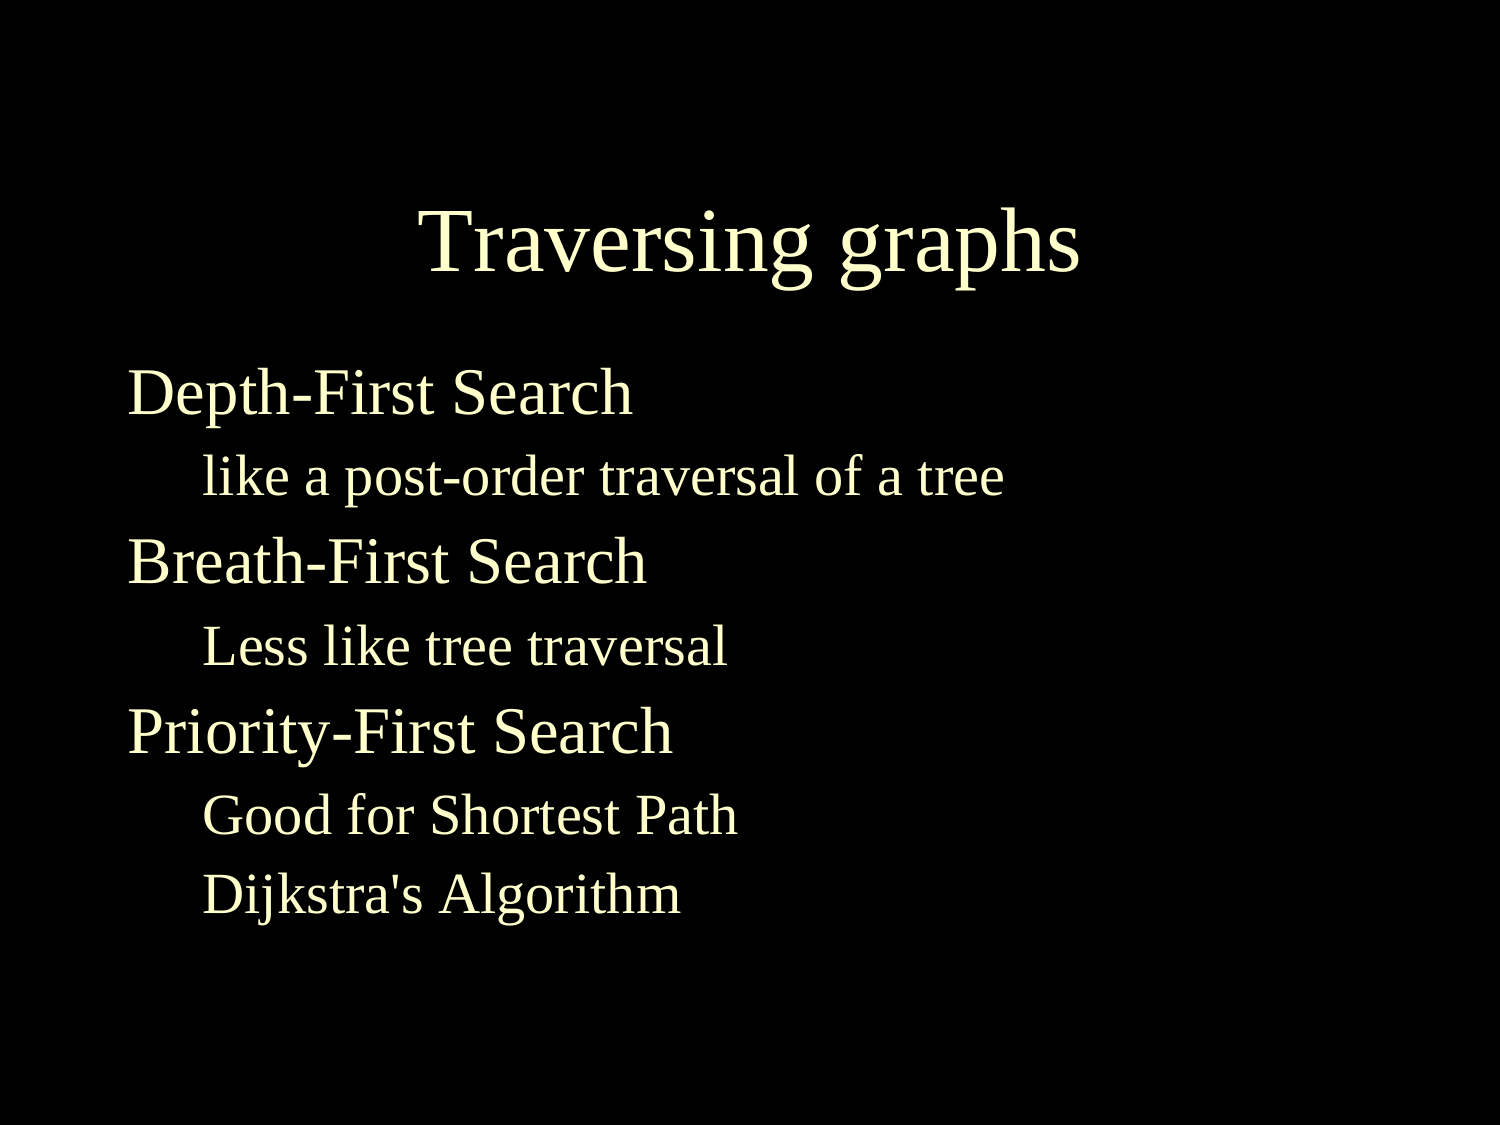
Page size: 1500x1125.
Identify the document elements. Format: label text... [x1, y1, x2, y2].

list Depth-First Search like a post-order traversal of a tree Breath-First Search Less like tree traversal Priority-First Search Good for Shortest Path Dijkstra's Algorithm [112, 347, 1482, 1026]
title Traversing graphs [22, 145, 1480, 336]
